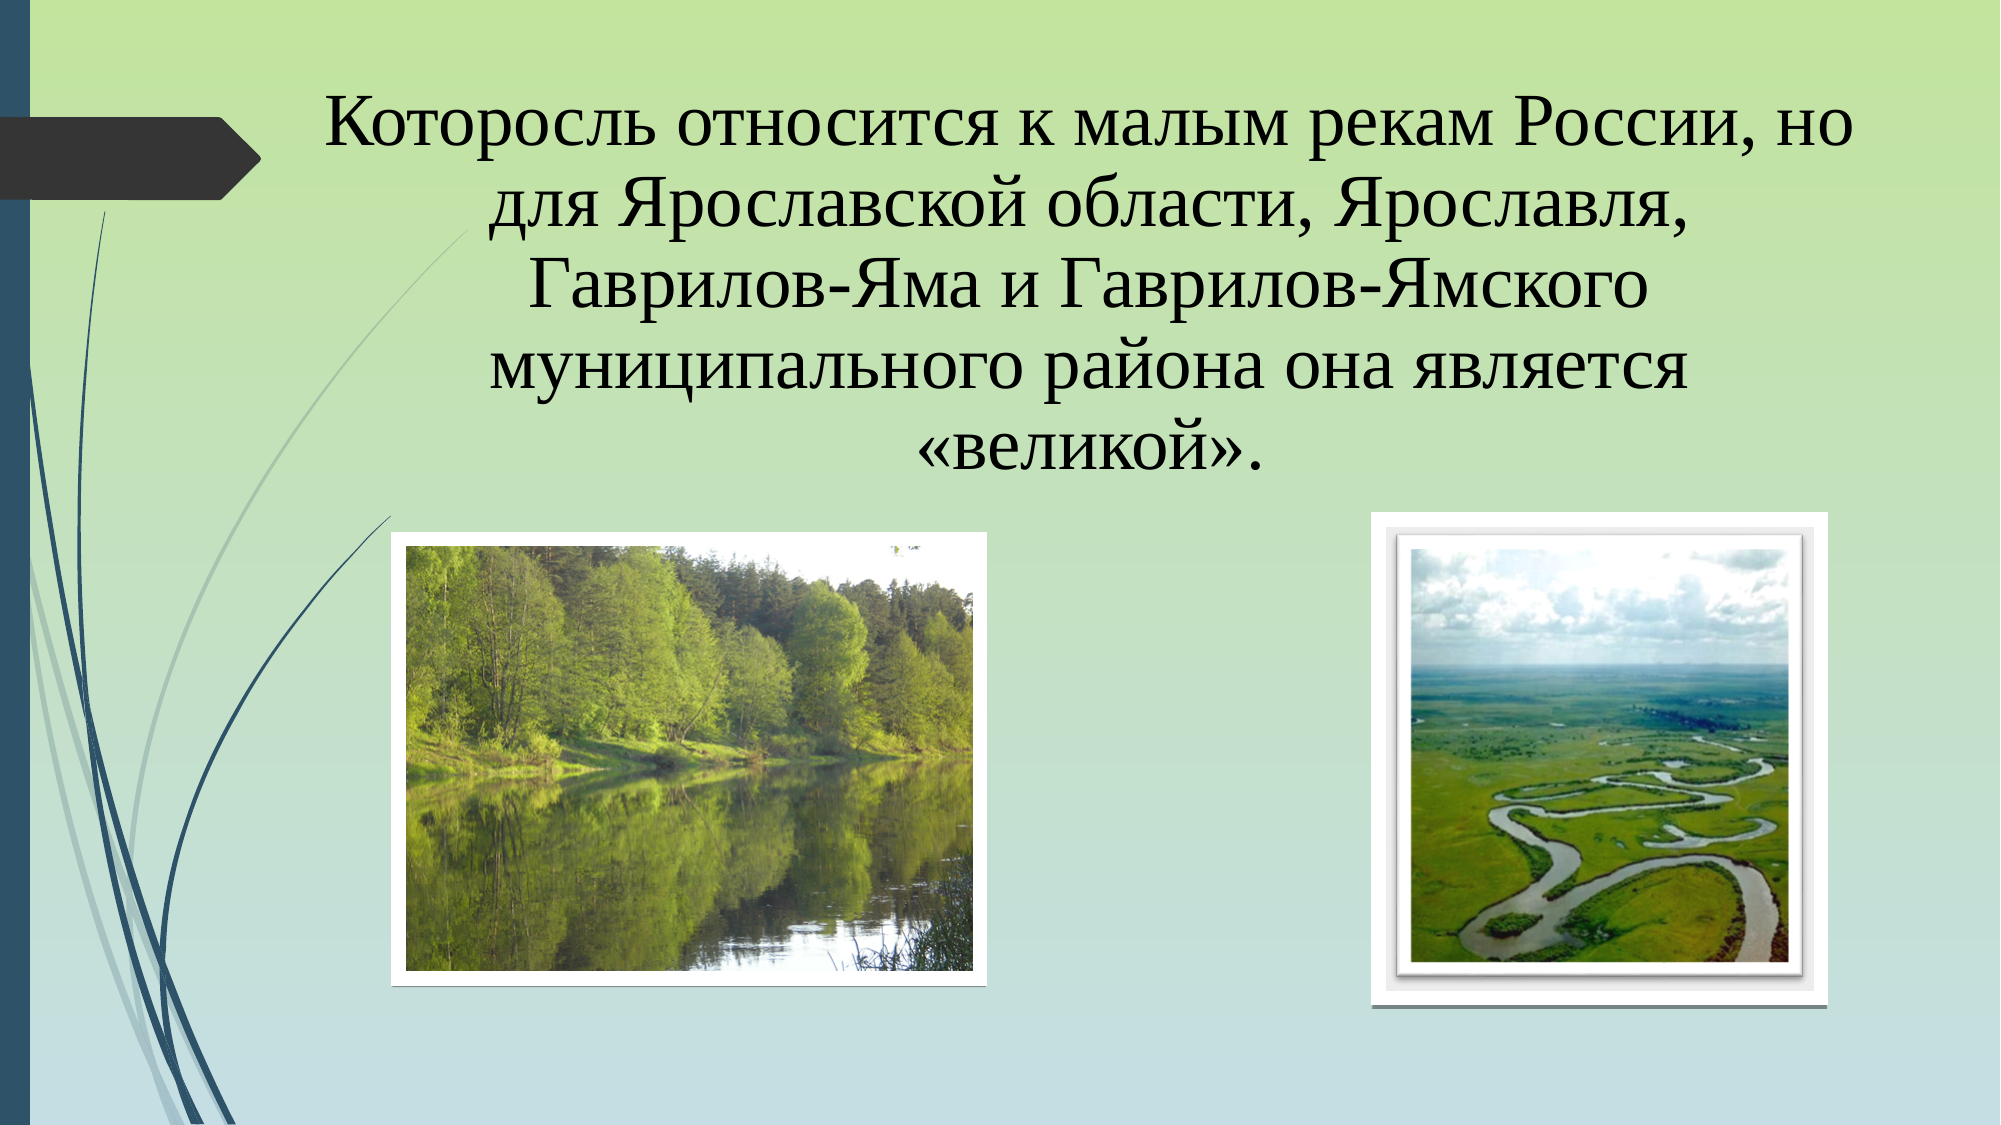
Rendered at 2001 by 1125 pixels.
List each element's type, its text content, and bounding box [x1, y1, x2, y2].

list Которосль относится к малым рекам России, но для Ярославской области, Ярославля, Гаврилов-Яма и Гаврилов-Ямского муниципального района она является «великой». [309, 73, 1872, 527]
picture [1385, 526, 1814, 991]
picture [405, 546, 973, 972]
